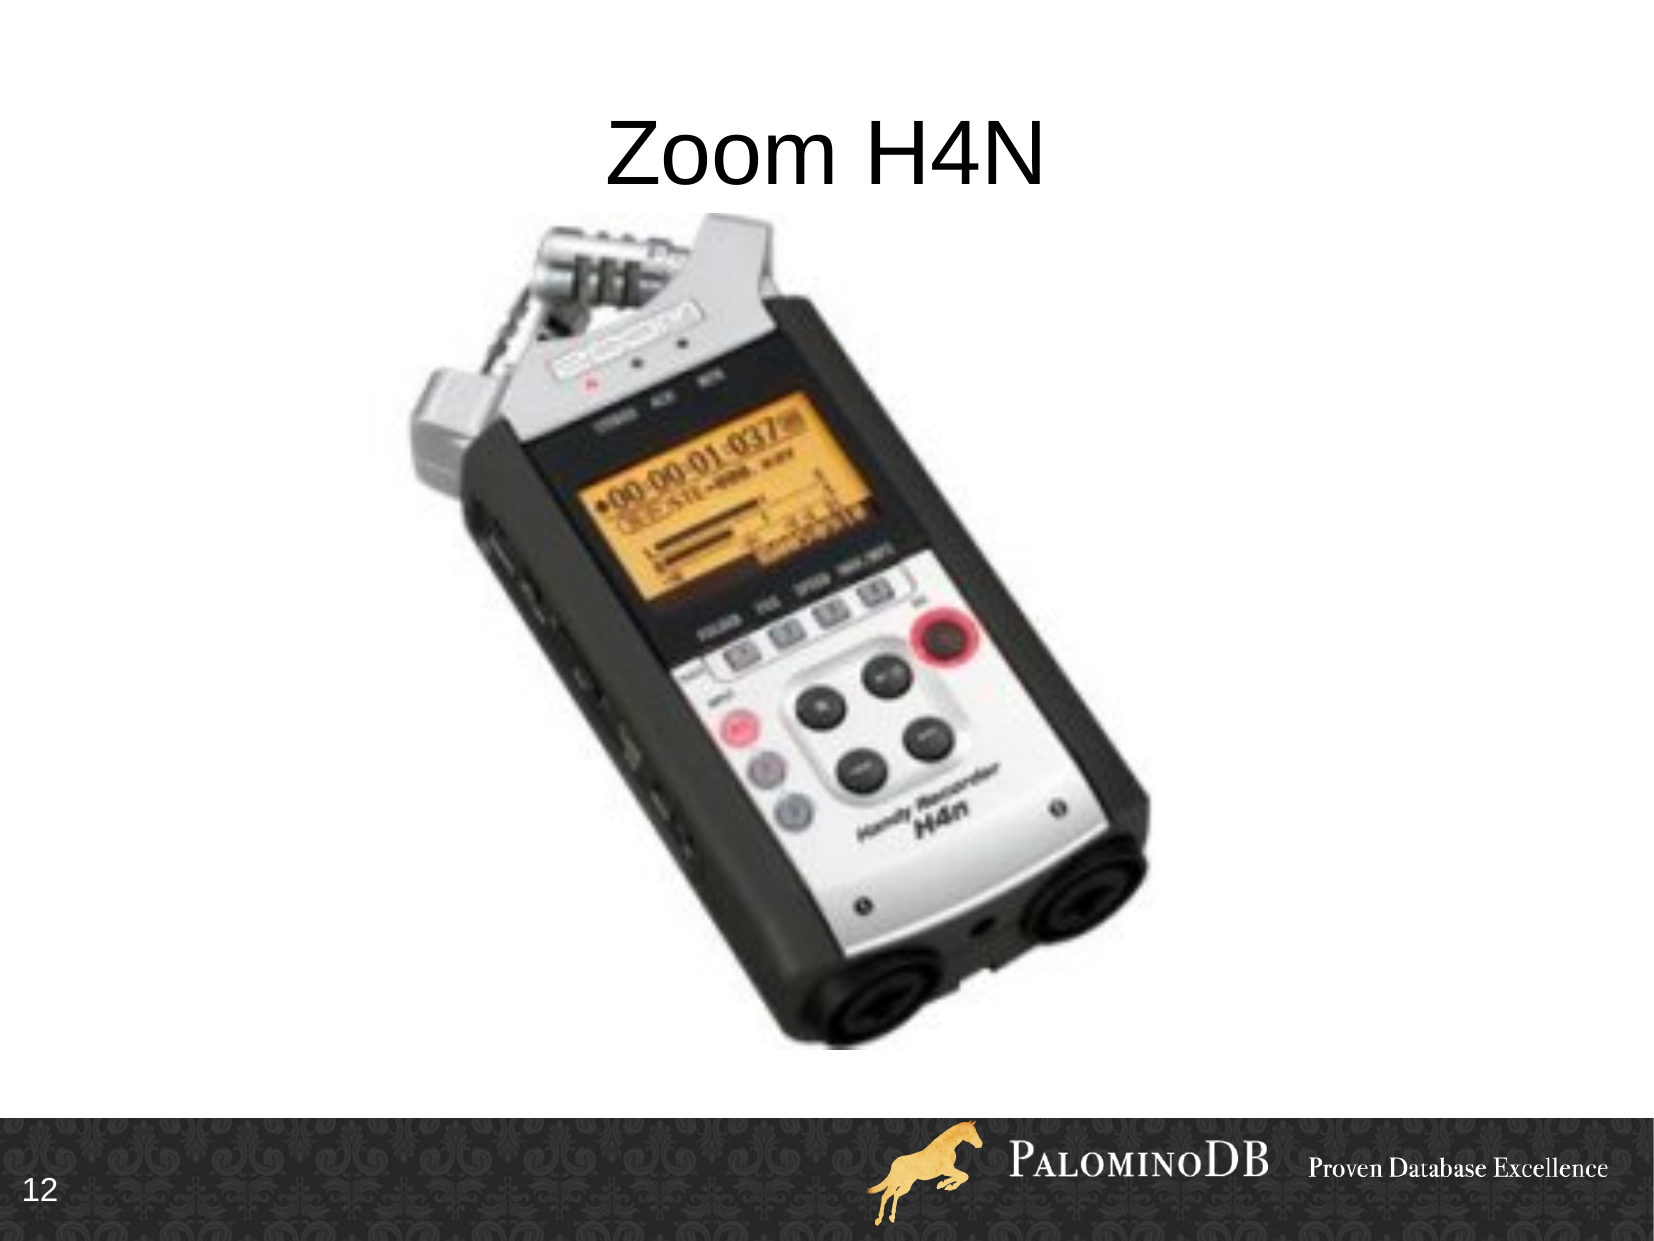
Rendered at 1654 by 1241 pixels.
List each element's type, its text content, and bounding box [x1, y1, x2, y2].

picture [0, 1109, 1654, 1241]
title Zoom H4N [82, 49, 1571, 257]
picture [363, 213, 1201, 1051]
